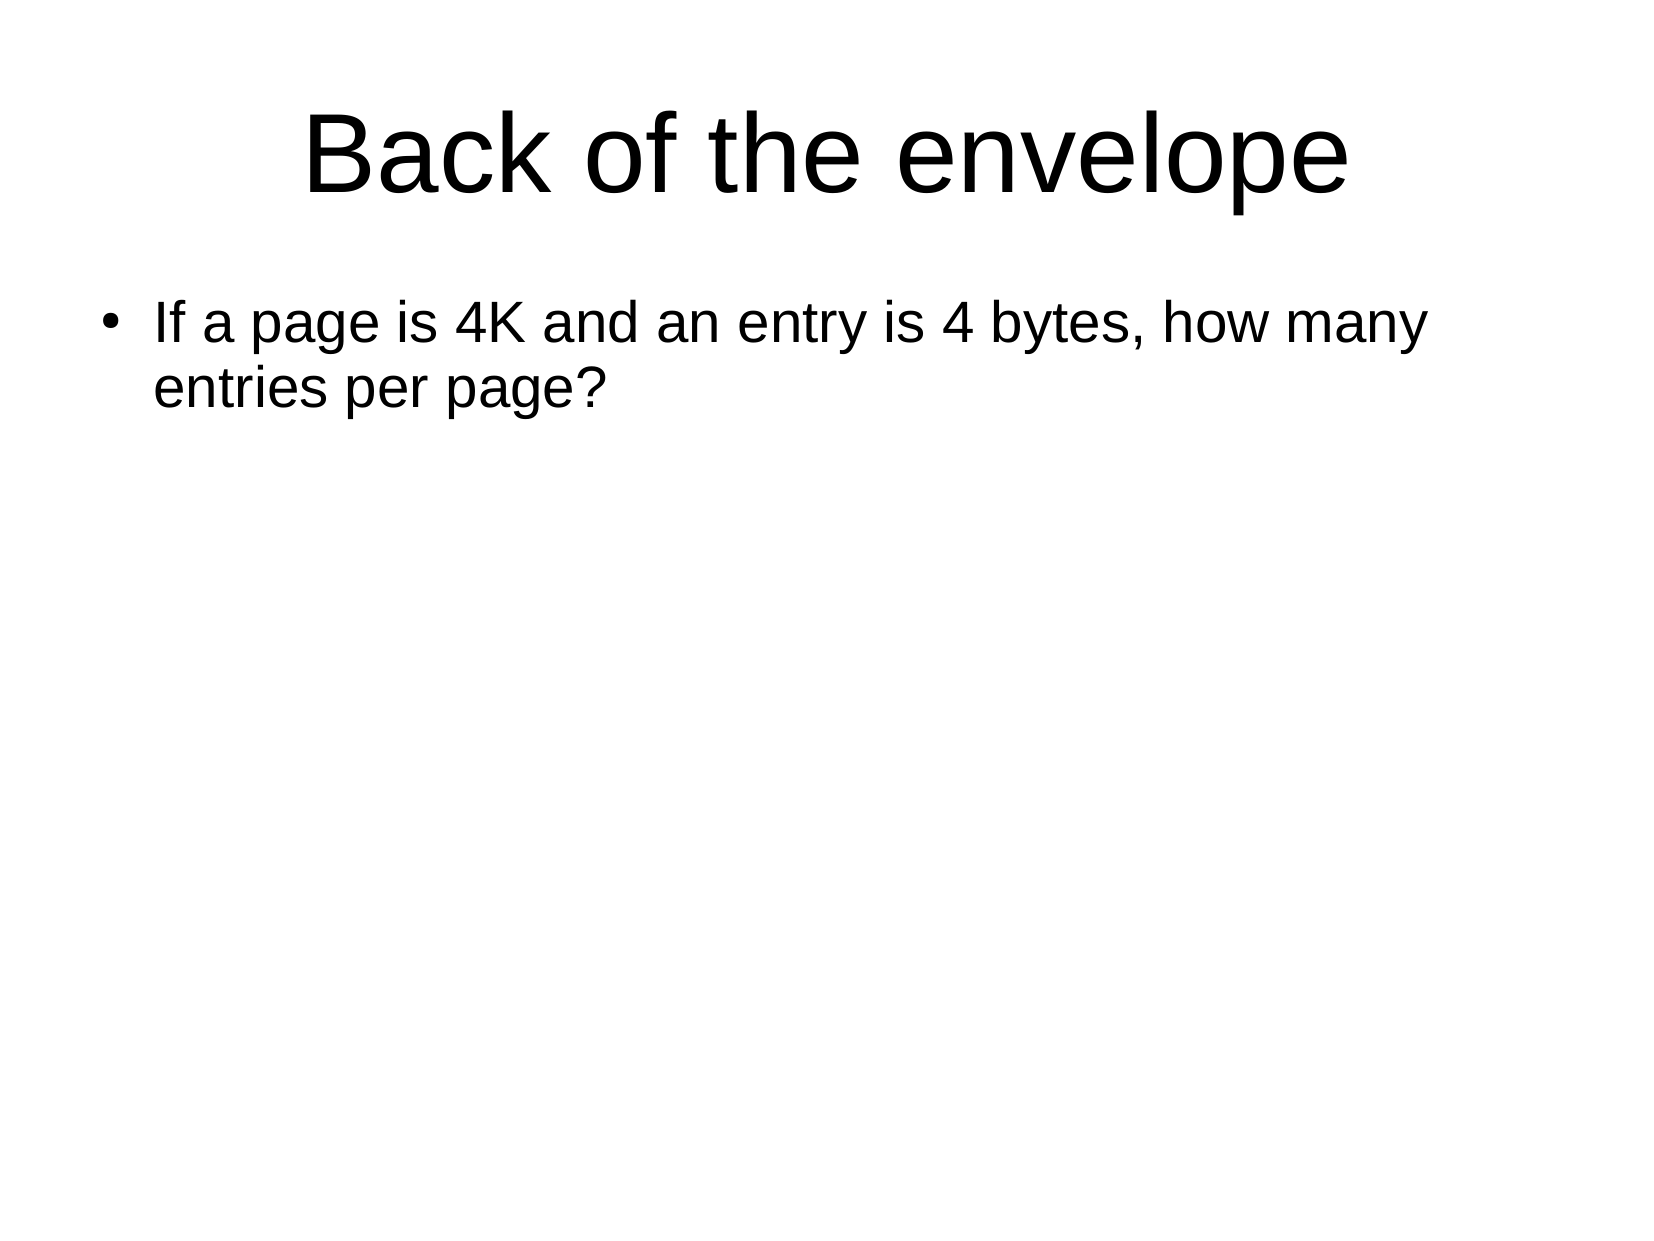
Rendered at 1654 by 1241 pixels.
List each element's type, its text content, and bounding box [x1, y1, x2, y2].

title Back of the envelope [82, 49, 1571, 257]
list If a page is 4K and an entry is 4 bytes, how many entries per page? [82, 290, 1571, 1010]
